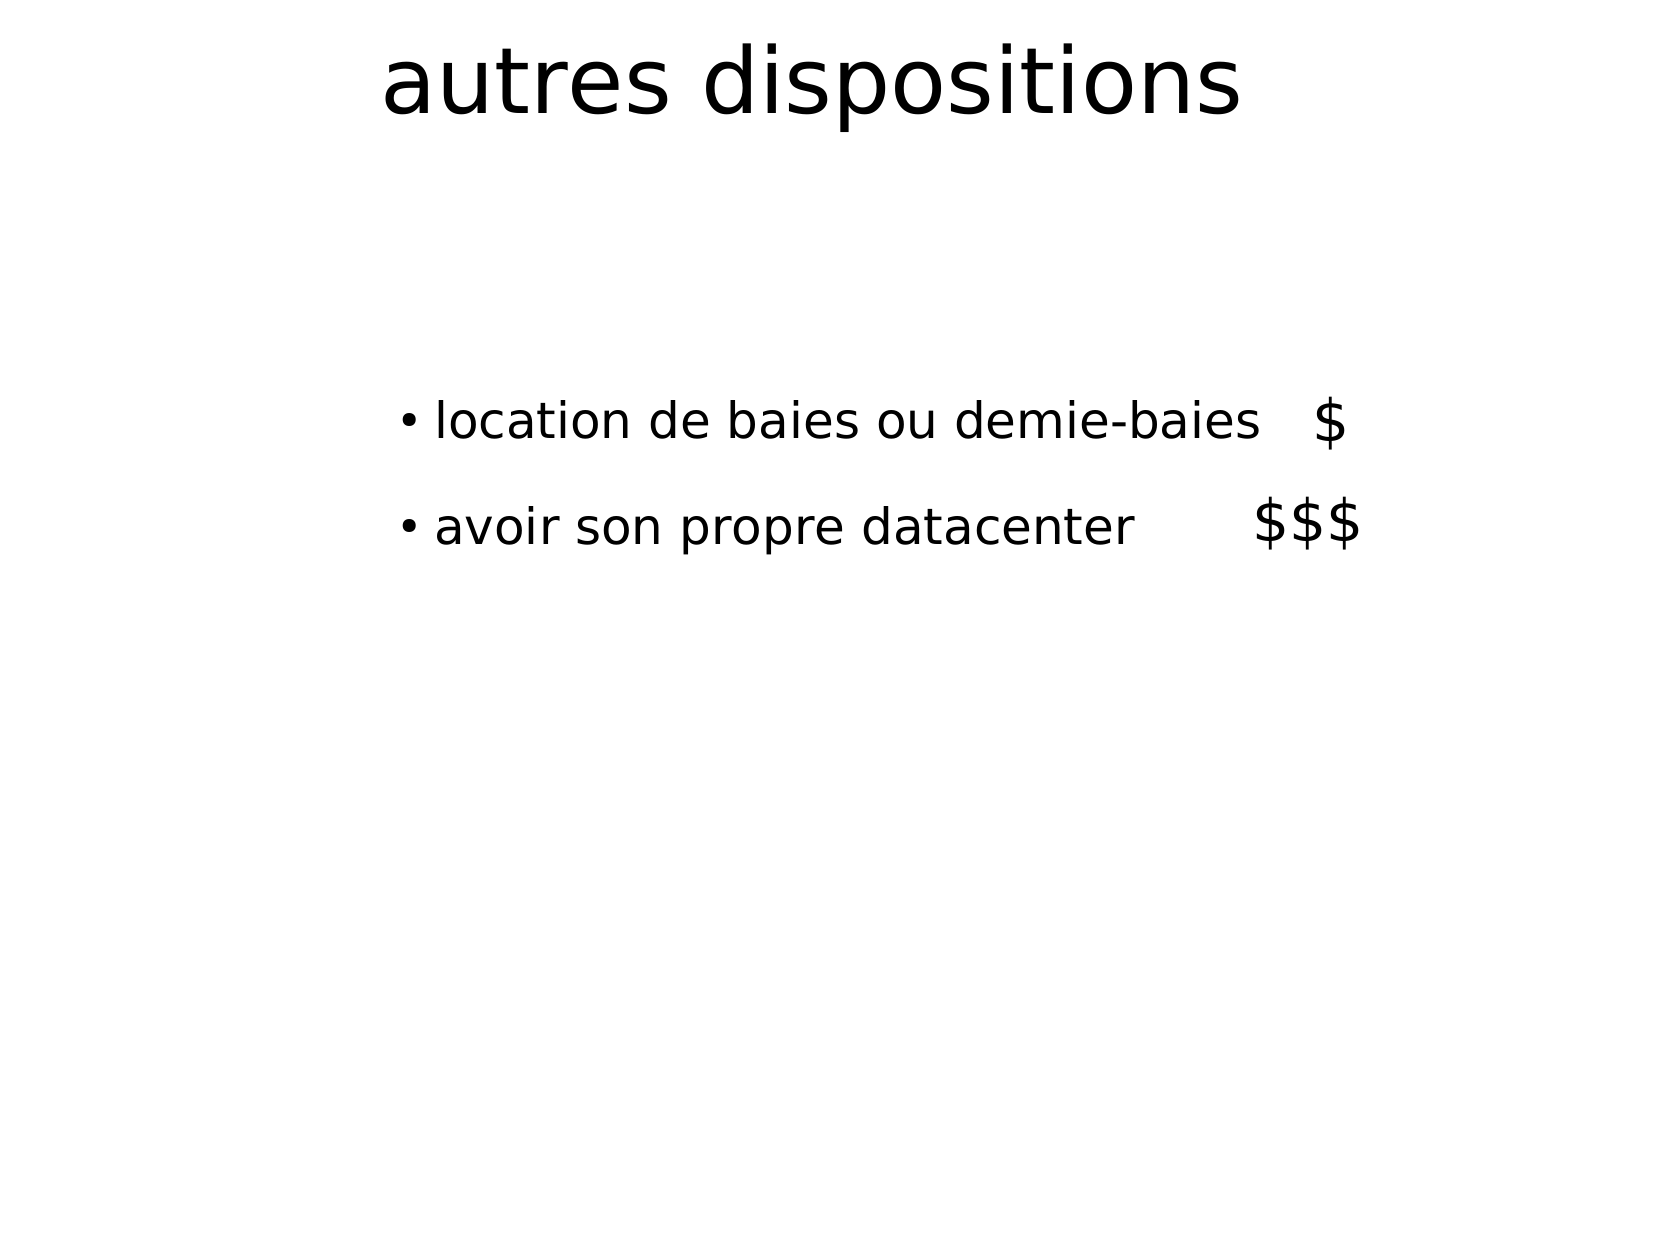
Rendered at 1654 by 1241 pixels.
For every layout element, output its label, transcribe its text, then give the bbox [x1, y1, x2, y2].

text_box location de baies ou demie-baies avoir son propre datacenter [400, 392, 1263, 557]
title autres dispositions [121, 17, 1504, 143]
text_box $ [1312, 387, 1423, 455]
text_box $$$ [1252, 487, 1364, 556]
